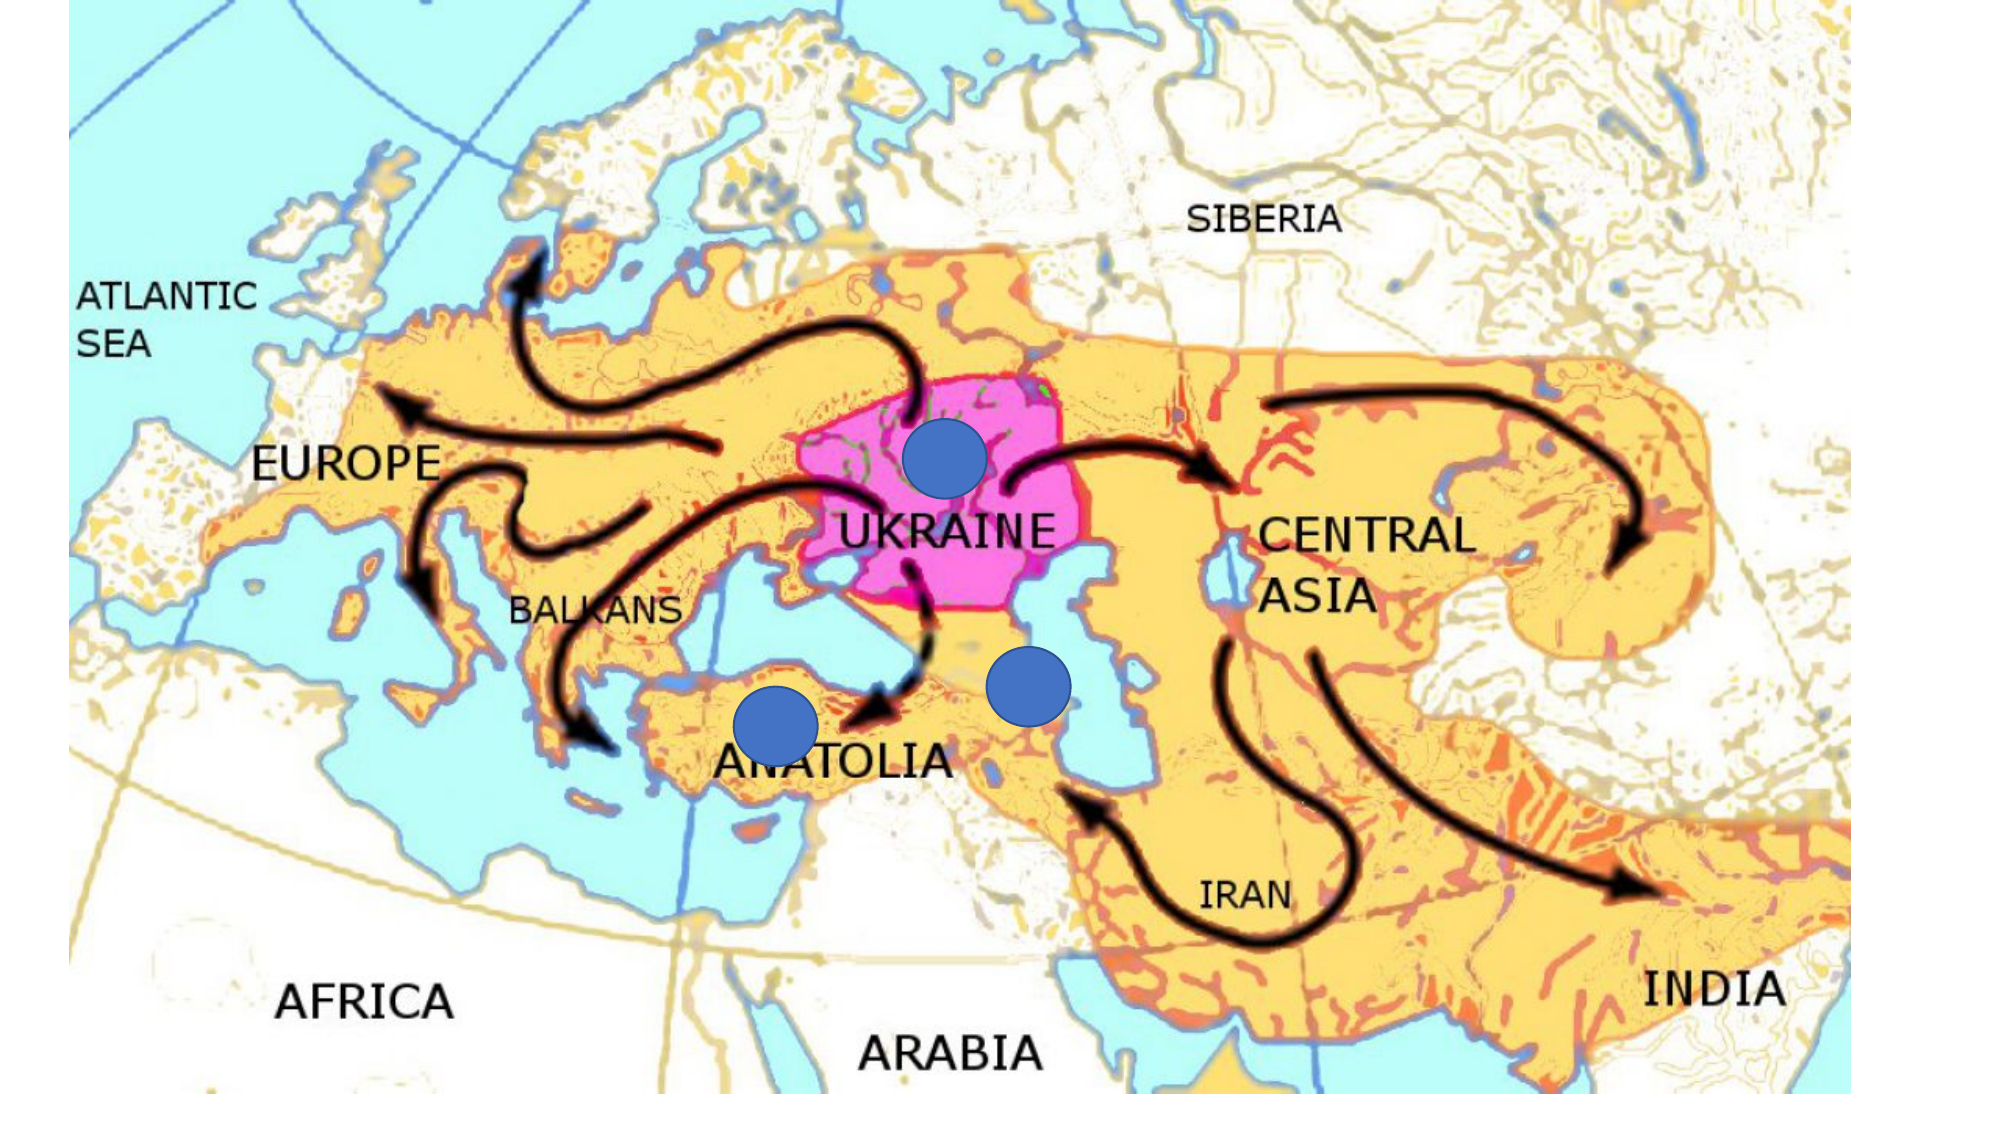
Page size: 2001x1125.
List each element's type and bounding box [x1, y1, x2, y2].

text_box [986, 647, 1071, 727]
text_box [902, 419, 987, 499]
picture [69, 0, 1851, 1094]
text_box [733, 686, 818, 767]
